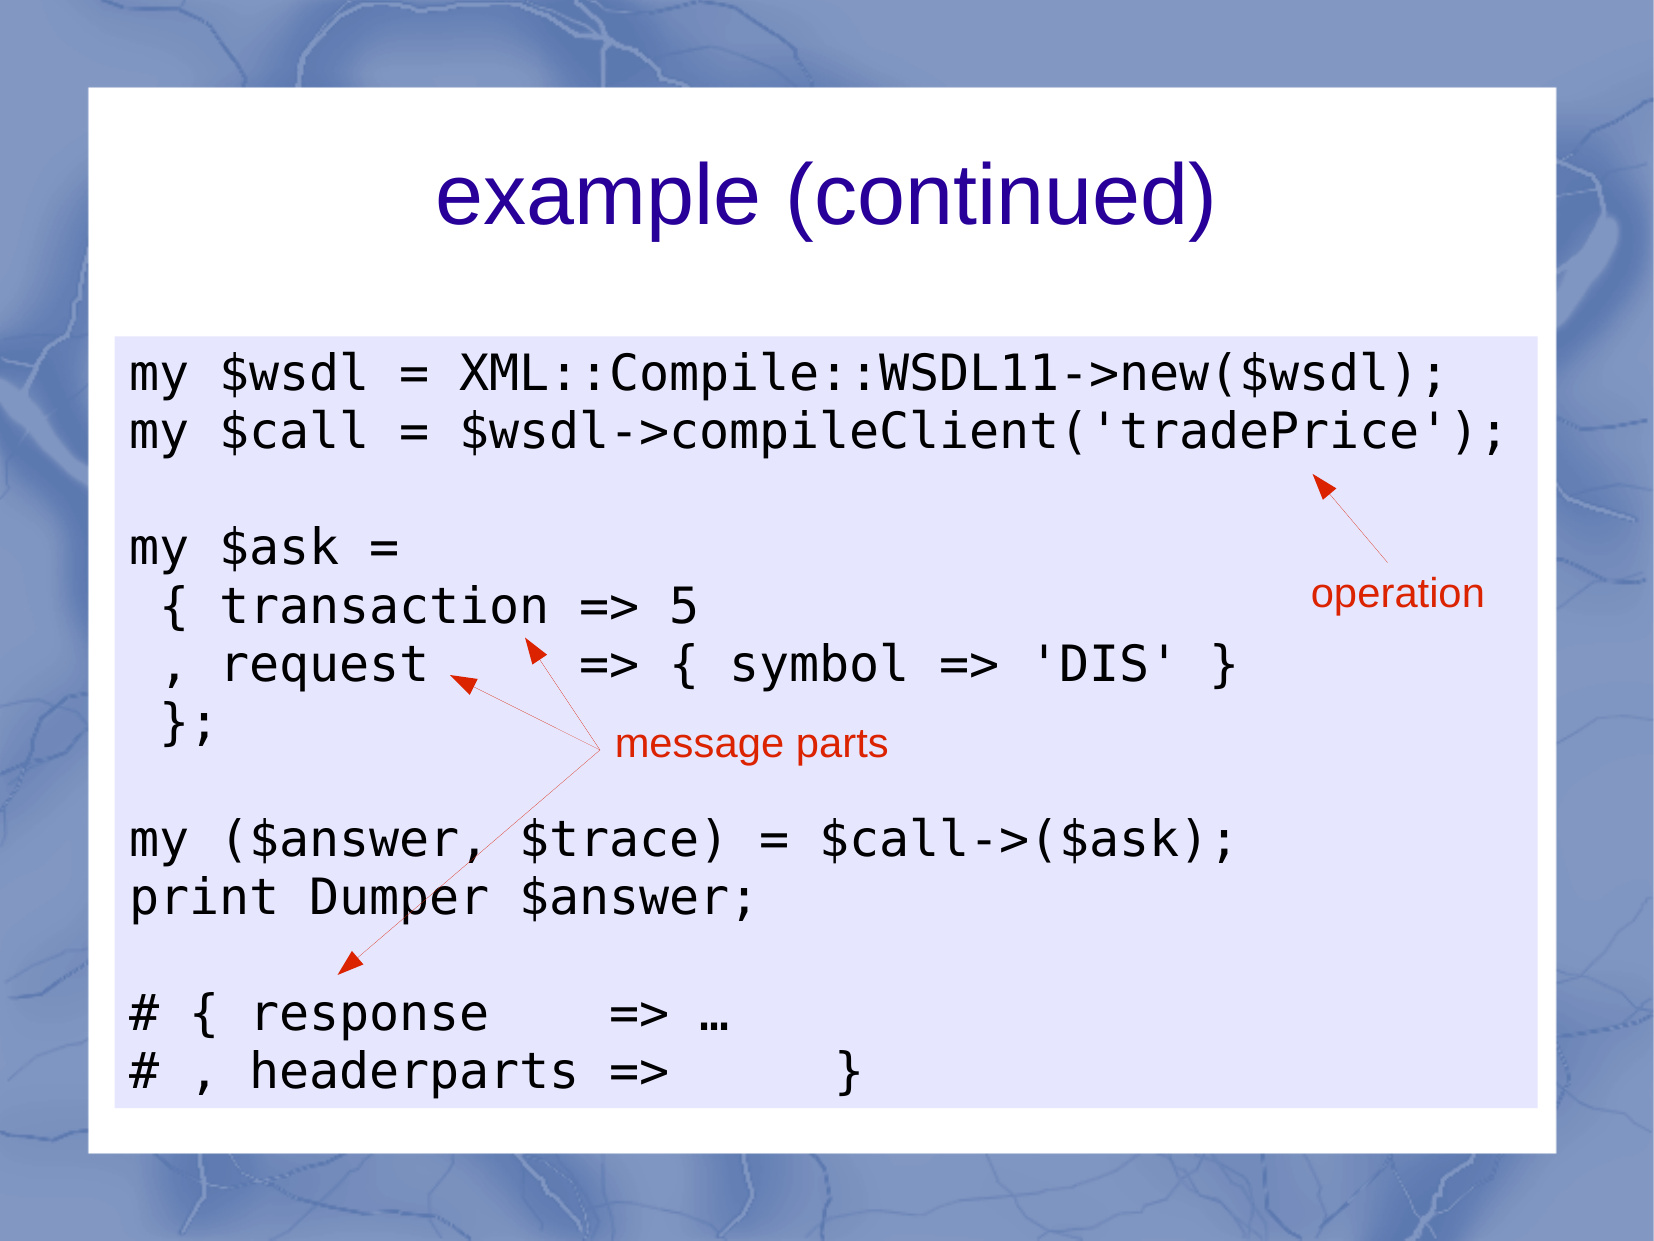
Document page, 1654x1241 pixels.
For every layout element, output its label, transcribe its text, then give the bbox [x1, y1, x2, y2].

text_box message parts [600, 712, 904, 774]
picture [0, 0, 1654, 1241]
text_box operation [1296, 562, 1501, 624]
title example (continued) [118, 90, 1536, 298]
text_box my $wsdl = XML::Compile::WSDL11->new($wsdl); my $call = $wsdl->compileClient('tradePrice'); my $ask = { transaction => 5 , request => { symbol => 'DIS' } }; my ($answer, $trace) = $call->($ask); print Dumper $answer; # { response => … # , headerparts => } [114, 336, 1538, 1109]
